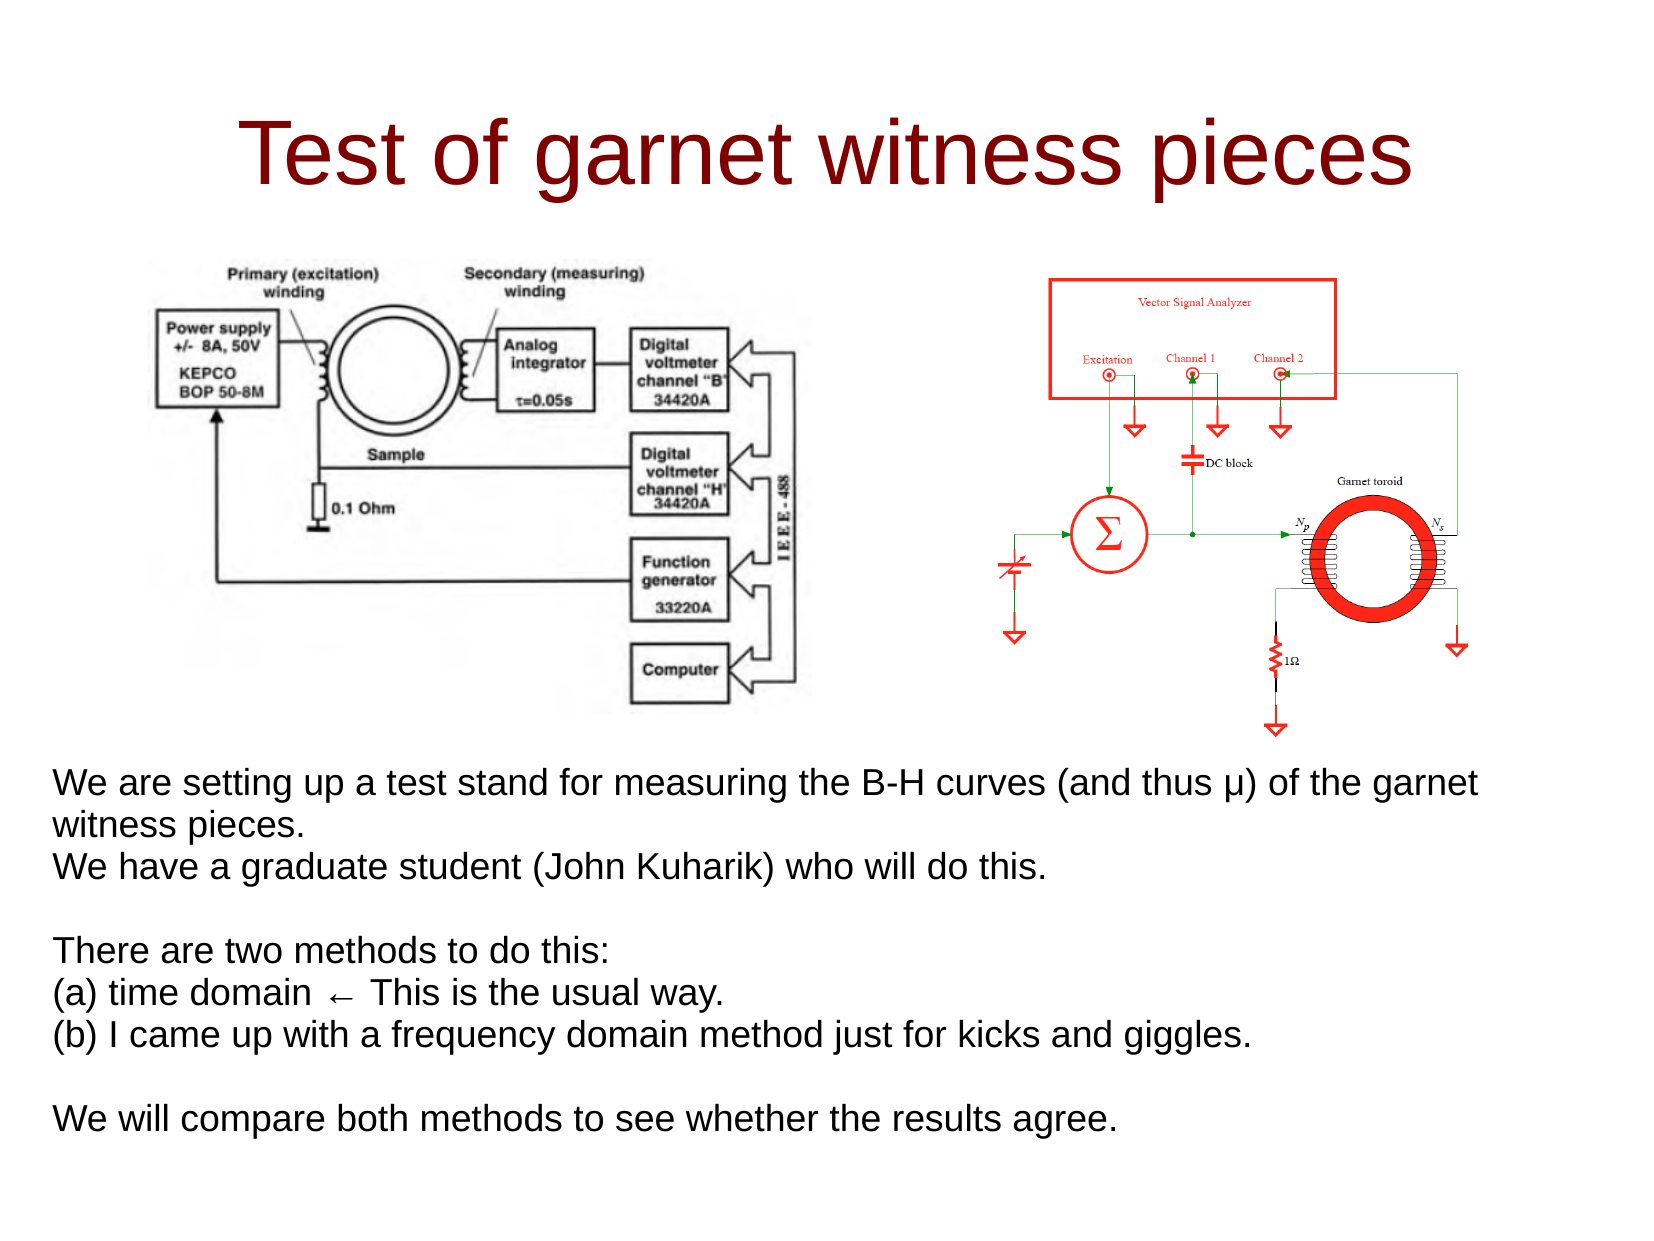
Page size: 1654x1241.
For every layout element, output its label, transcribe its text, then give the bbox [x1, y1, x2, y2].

title Test of garnet witness pieces [82, 49, 1571, 257]
picture [127, 248, 863, 728]
picture [881, 224, 1564, 753]
text_box We are setting up a test stand for measuring the B-H curves (and thus μ) of the garnet witness pieces. We have a graduate student (John Kuharik) who will do this. There are two methods to do this: (a) time domain ← This is the usual way. (b) I came up with a frequency domain method just for kicks and giggles. We will compare both methods to see whether the results agree. [37, 753, 1617, 1147]
